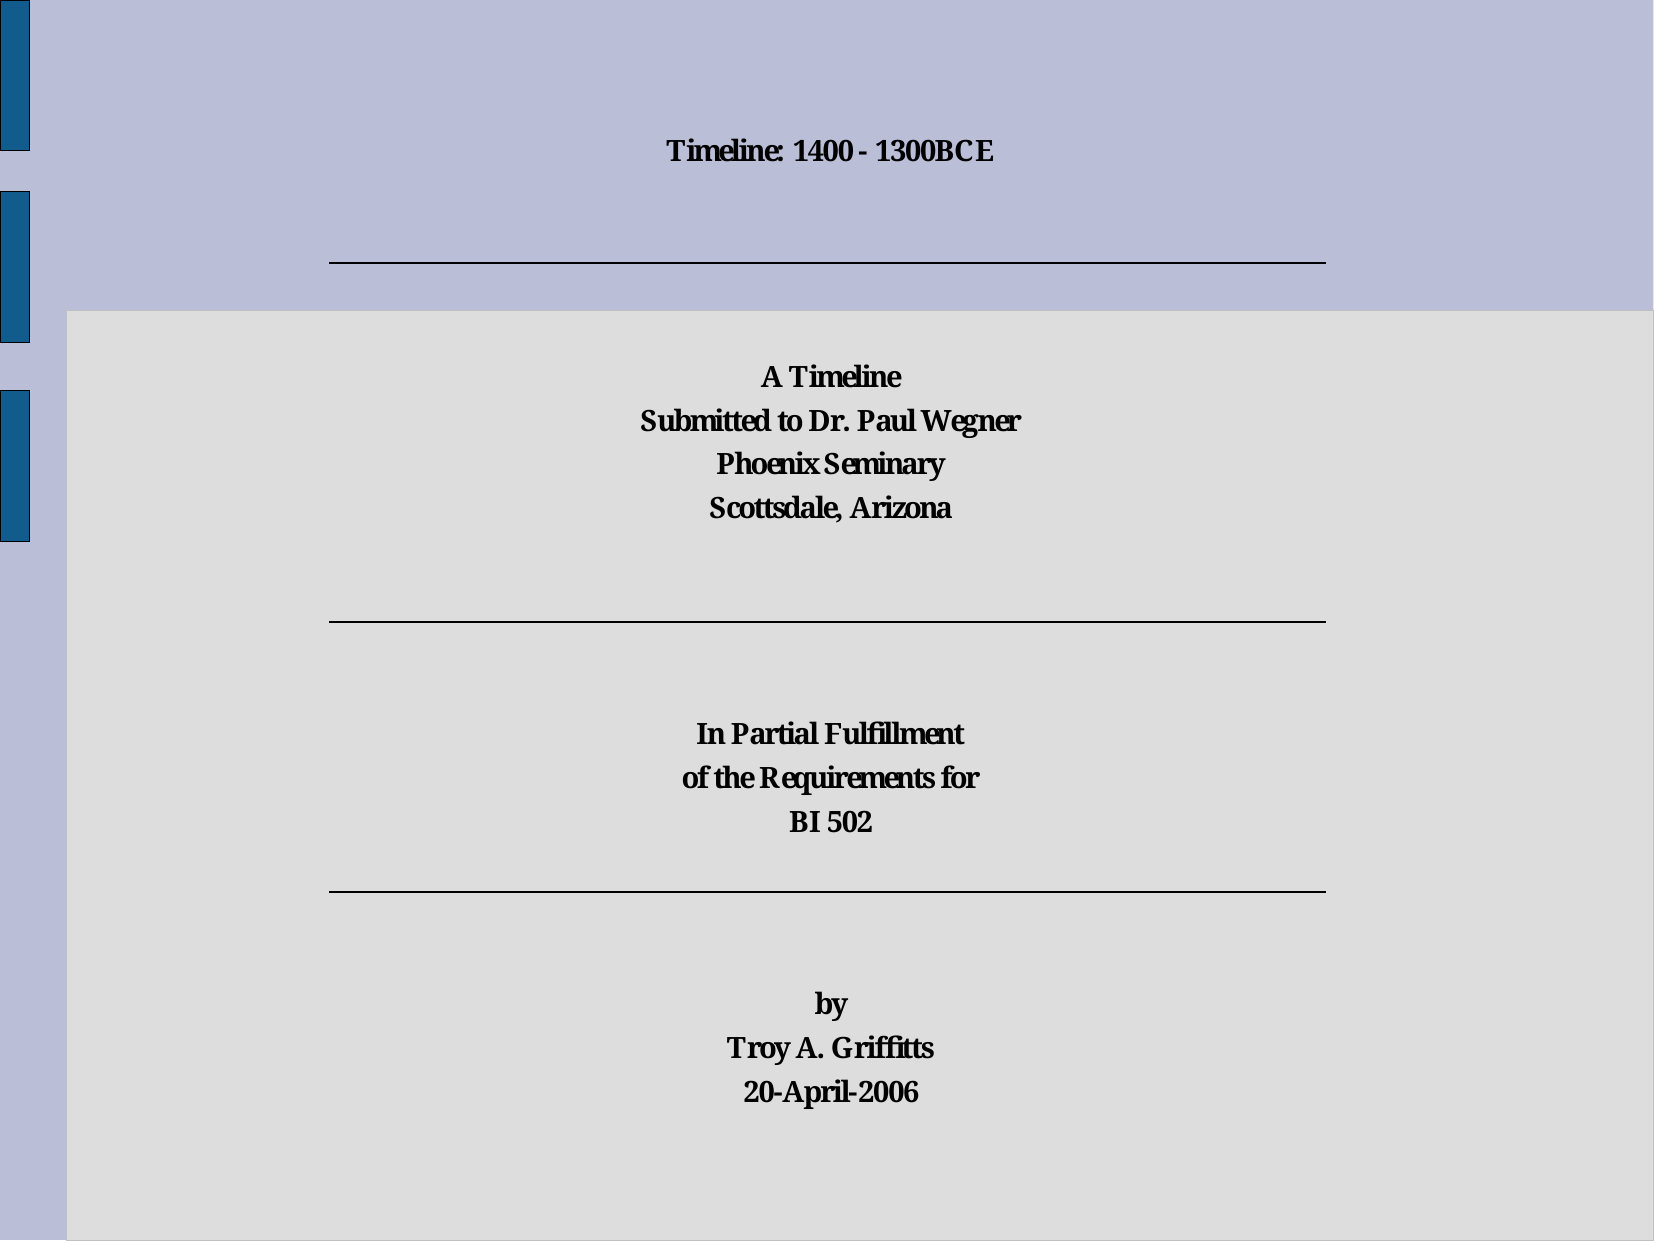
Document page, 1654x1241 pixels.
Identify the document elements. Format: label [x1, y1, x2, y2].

chart [329, 83, 1328, 1186]
